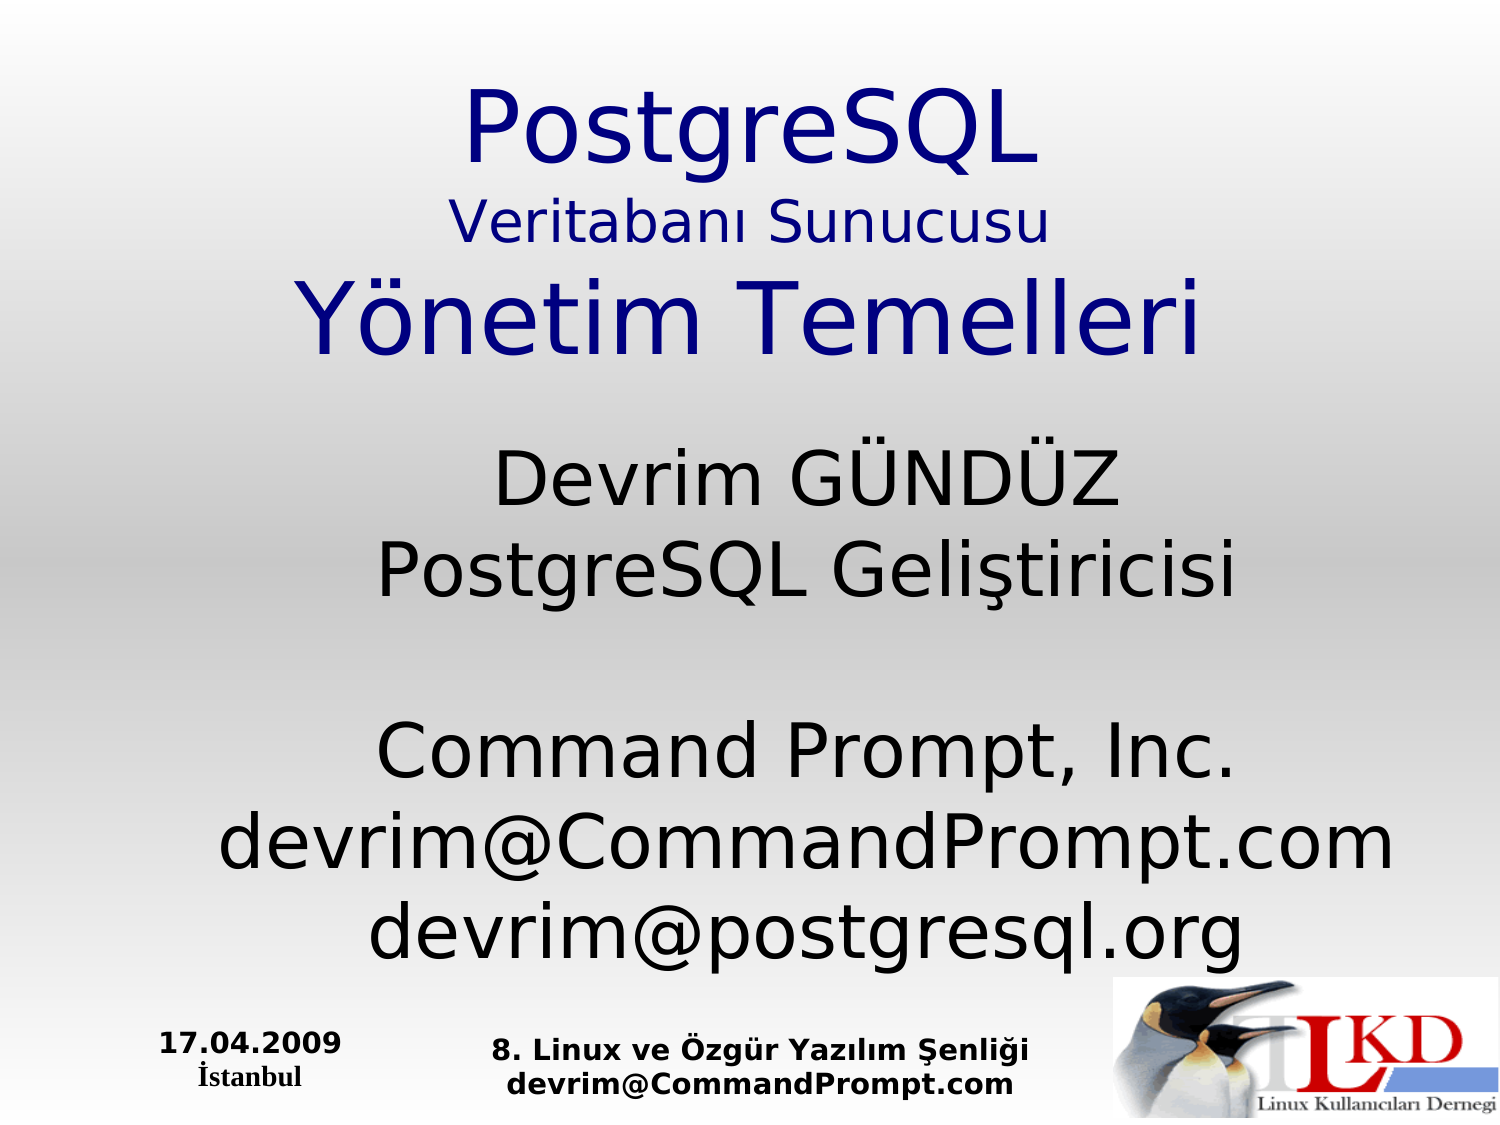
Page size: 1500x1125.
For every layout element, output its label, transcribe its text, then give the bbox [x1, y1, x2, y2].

text_box PostgreSQL Veritabanı Sunucusu Yönetim Temelleri [0, 65, 1500, 394]
picture [1113, 977, 1499, 1118]
text_box Devrim GÜNDÜZ PostgreSQL Geliştiricisi Command Prompt, Inc. devrim@CommandPrompt.com devrim@postgresql.org [217, 432, 1270, 1009]
